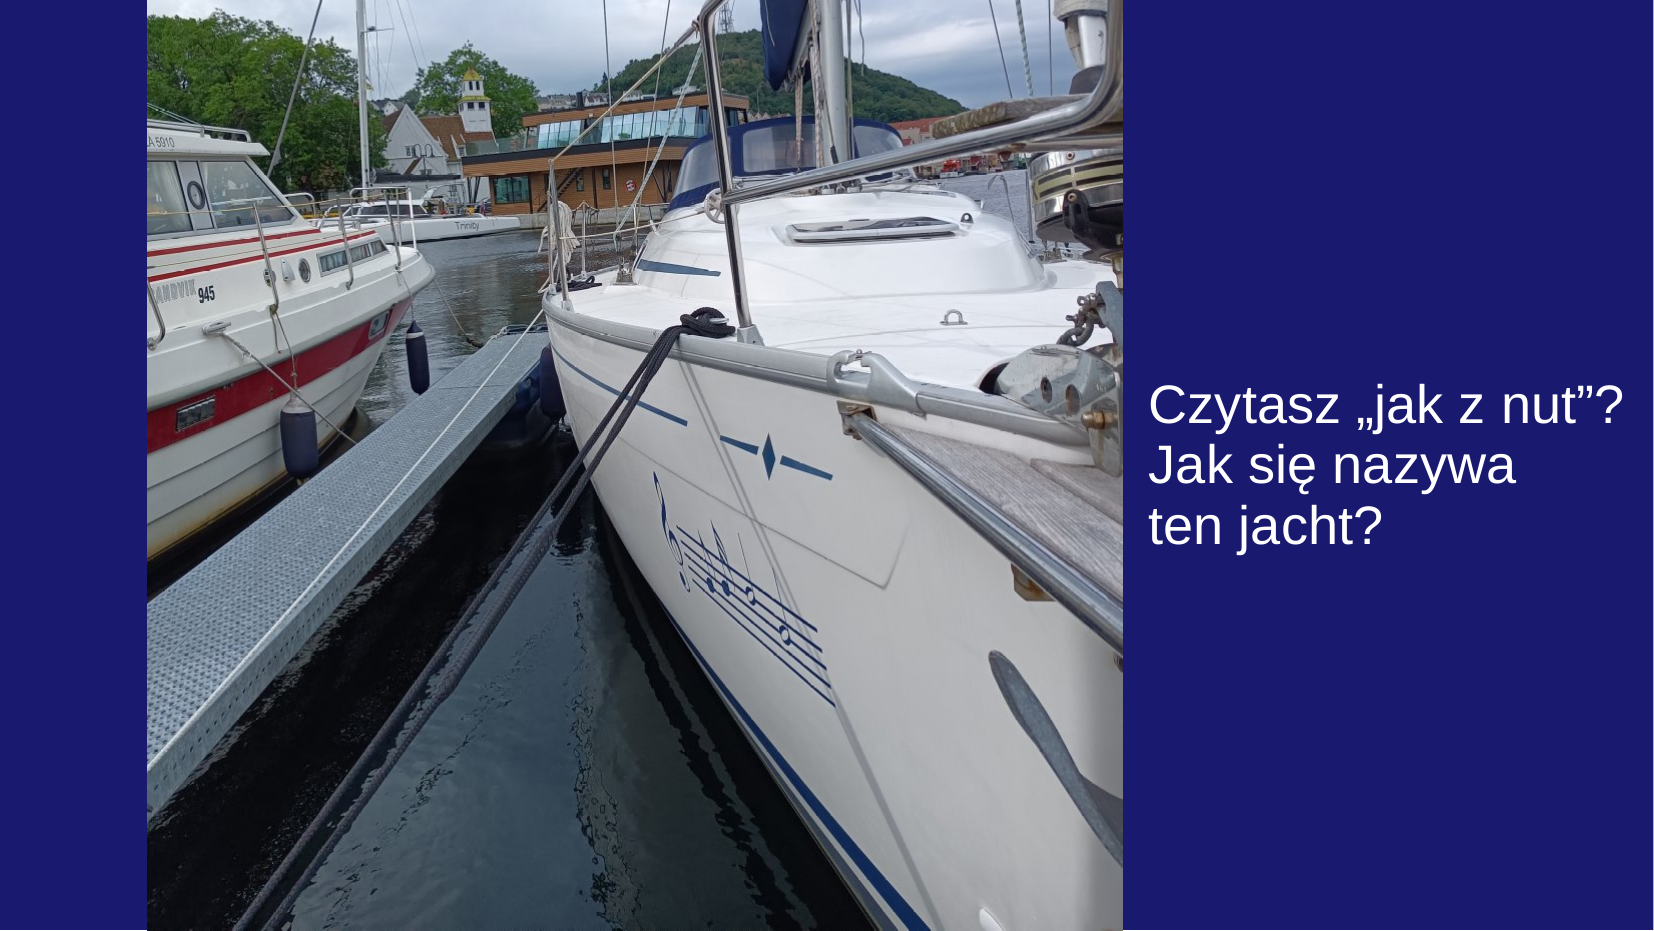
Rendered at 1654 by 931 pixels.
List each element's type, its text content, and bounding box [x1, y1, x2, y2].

text_box Czytasz „jak z nut”? Jak się nazywa ten jacht? [1133, 366, 1654, 564]
picture [147, 0, 1123, 931]
